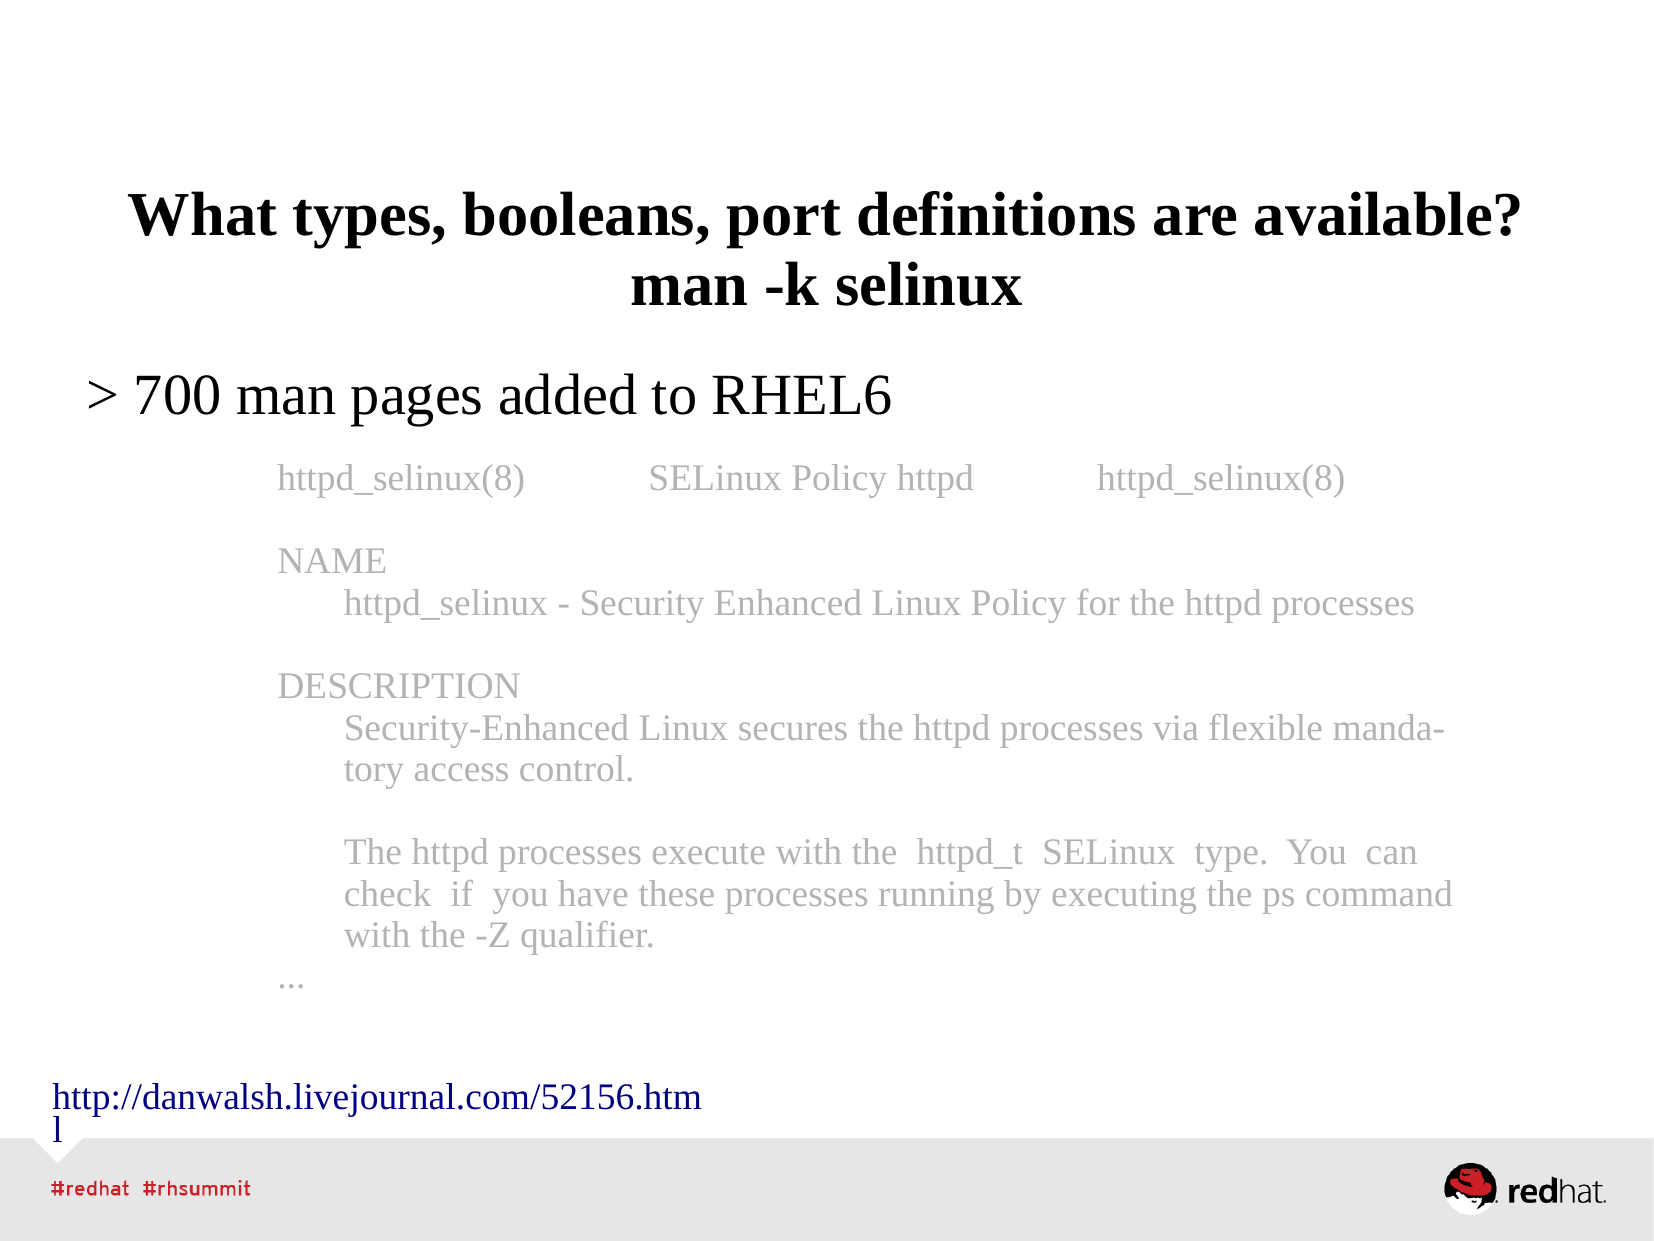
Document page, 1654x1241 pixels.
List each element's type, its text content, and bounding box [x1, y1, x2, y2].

text_box http://danwalsh.livejournal.com/52156.html [37, 1068, 728, 1126]
list > 700 man pages added to RHEL6 [86, 362, 1576, 1238]
picture [0, 0, 1654, 1241]
text_box httpd_selinux(8) SELinux Policy httpd httpd_selinux(8) NAME httpd_selinux - Security Enhanced Linux Policy for the httpd processes DESCRIPTION Security-Enhanced Linux secures the httpd processes via flexible manda‐ tory access control. The httpd processes execute with the httpd_t SELinux type. You can check if you have these processes running by executing the ps command with the -Z qualifier. ... [262, 450, 1545, 1088]
title What types, booleans, port definitions are available? man -k selinux [82, 155, 1571, 344]
